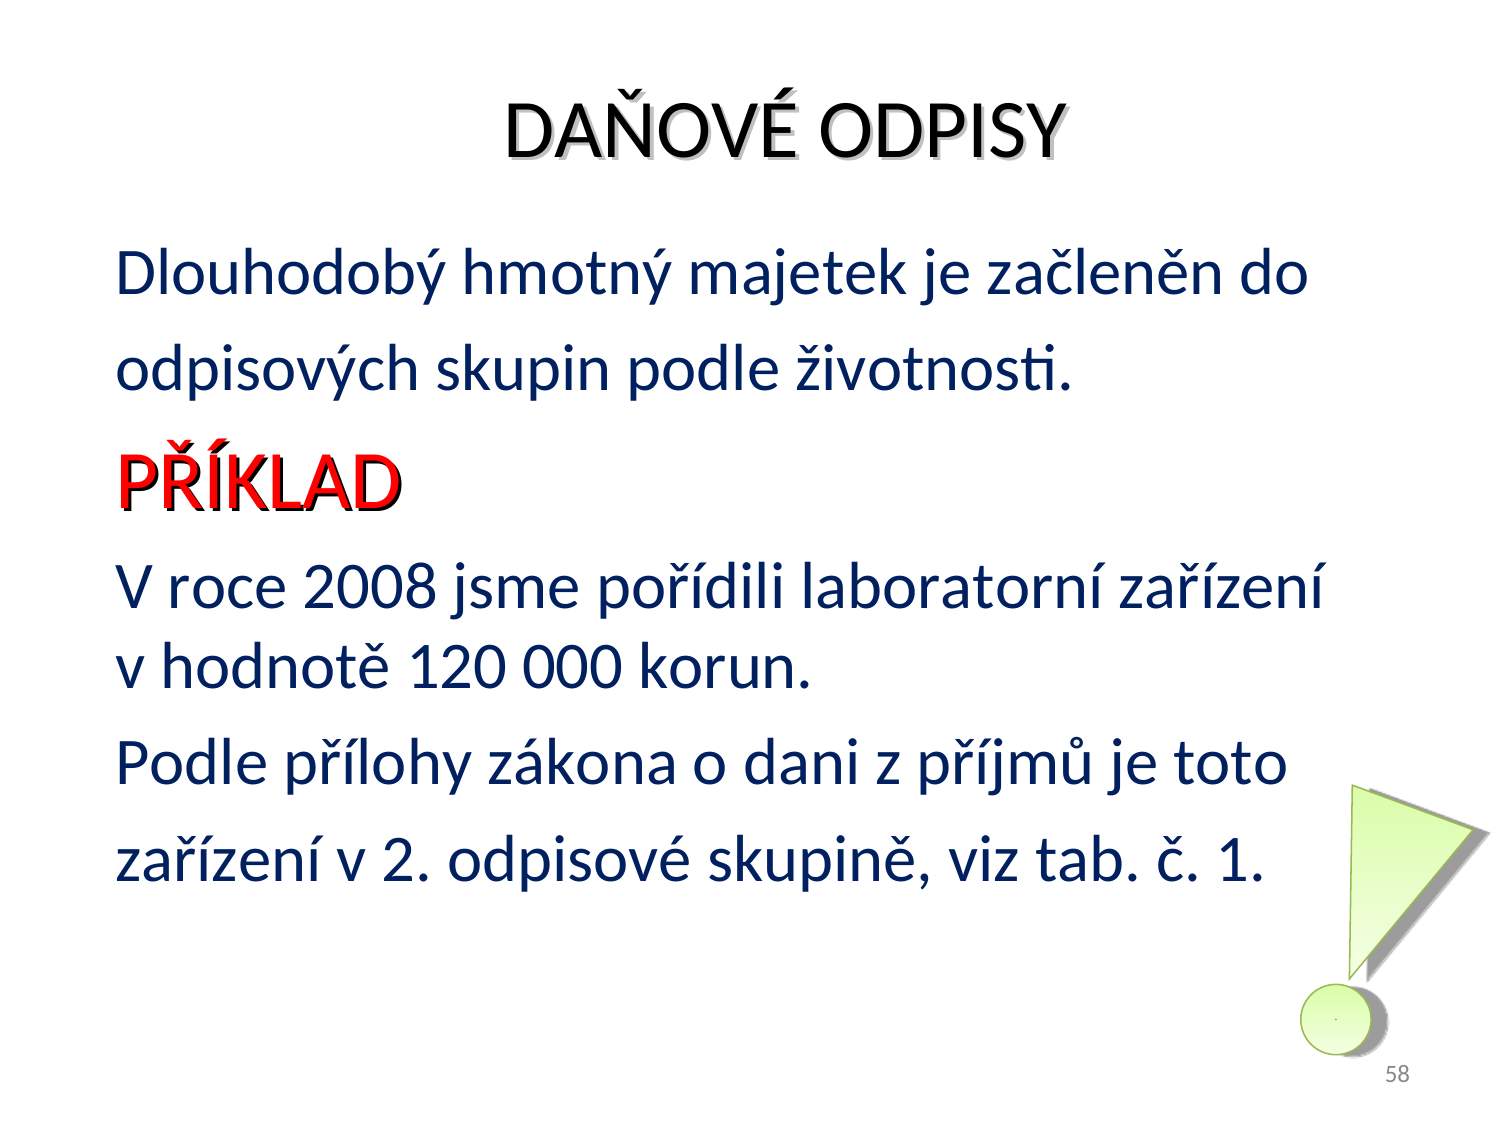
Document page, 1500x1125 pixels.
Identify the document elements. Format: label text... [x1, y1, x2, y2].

text_box [1300, 984, 1372, 1055]
text_box [1349, 785, 1474, 979]
list Dlouhodobý hmotný majetek je začleněn do odpisových skupin podle životnosti. PŘÍKLAD V roce 2008 jsme pořídili laboratorní zařízení v hodnotě 120 000 korun. Podle přílohy zákona o dani z příjmů je toto zařízení v 2. odpisové skupině, viz tab. č. 1. [100, 220, 1400, 999]
text_box <číslo> [1074, 1042, 1426, 1103]
text_box DAŇOVÉ ODPISY [466, 66, 1105, 182]
